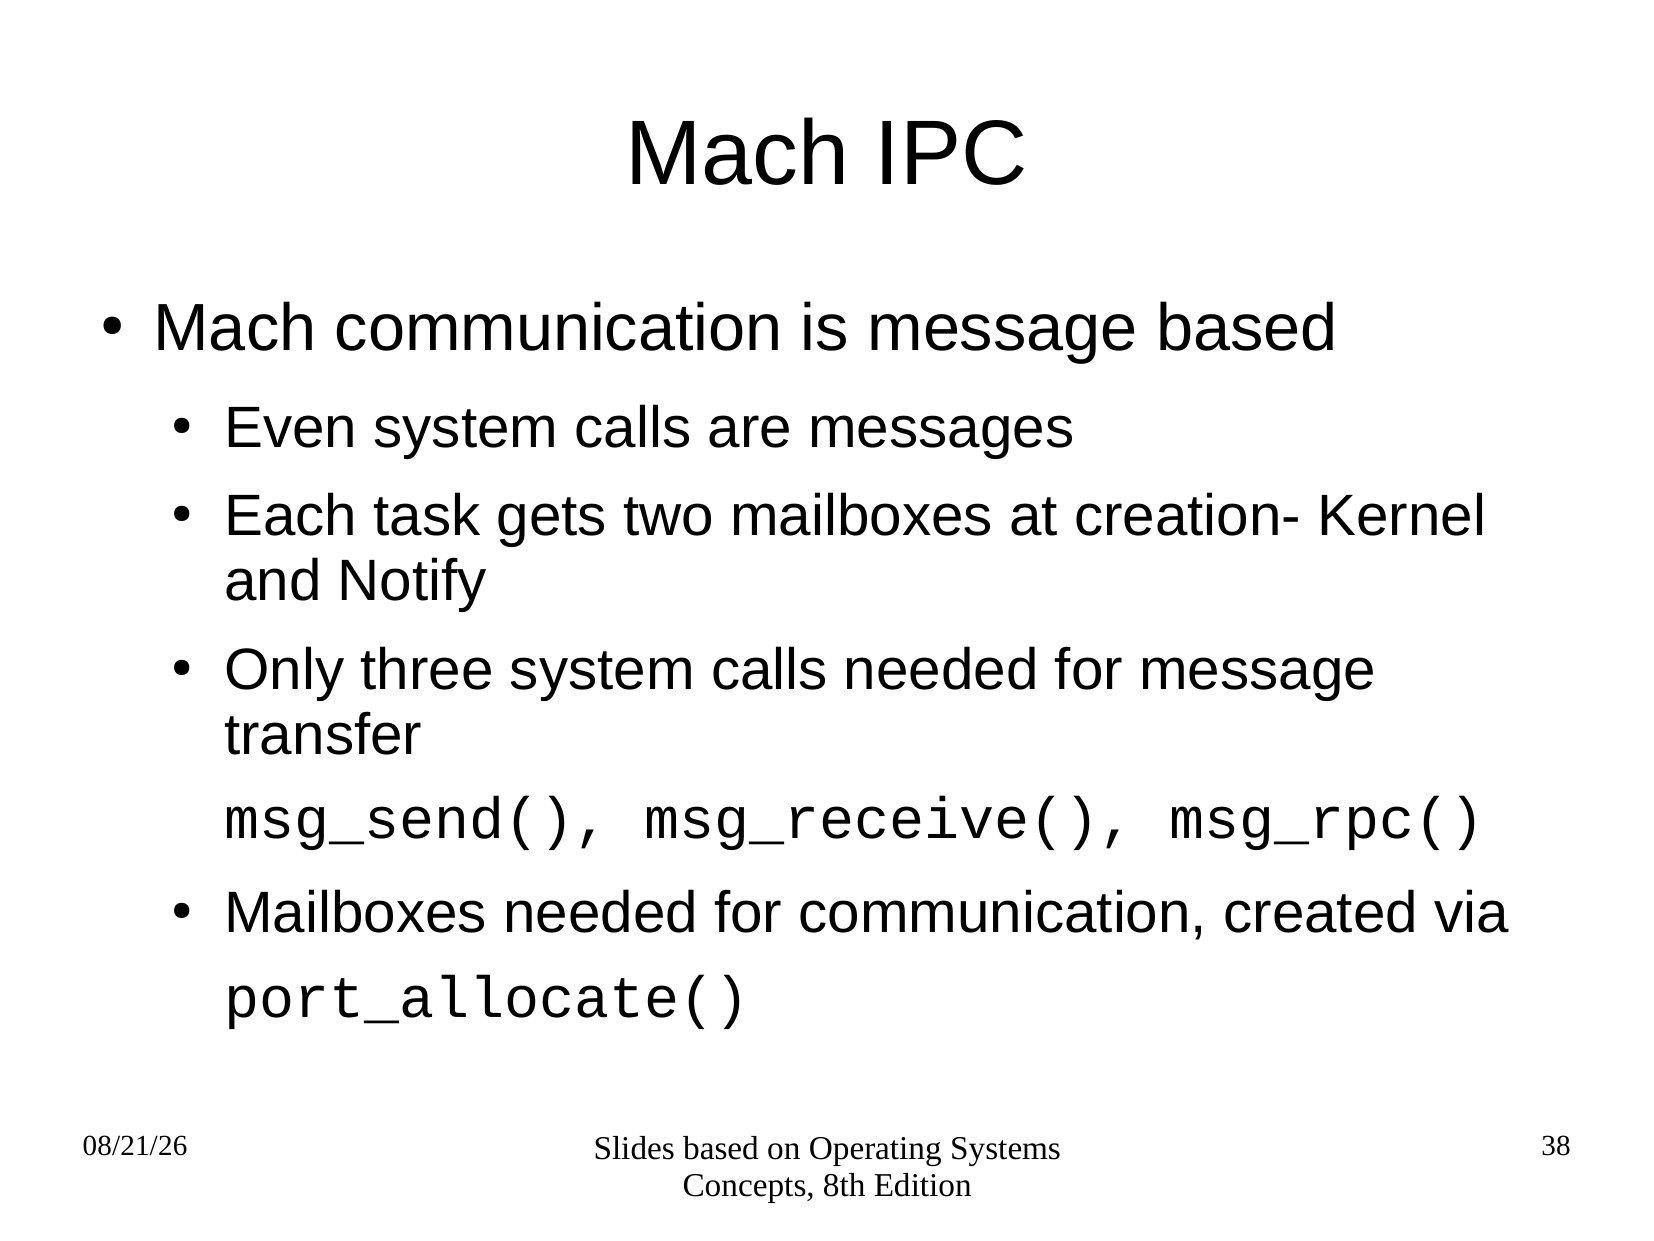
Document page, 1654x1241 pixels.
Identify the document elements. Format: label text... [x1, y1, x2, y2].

list Mach communication is message based Even system calls are messages Each task gets two mailboxes at creation- Kernel and Notify Only three system calls needed for message transfer msg_send(), msg_receive(), msg_rpc() Mailboxes needed for communication, created via port_allocate() [82, 290, 1571, 1109]
title Mach IPC [82, 49, 1571, 257]
